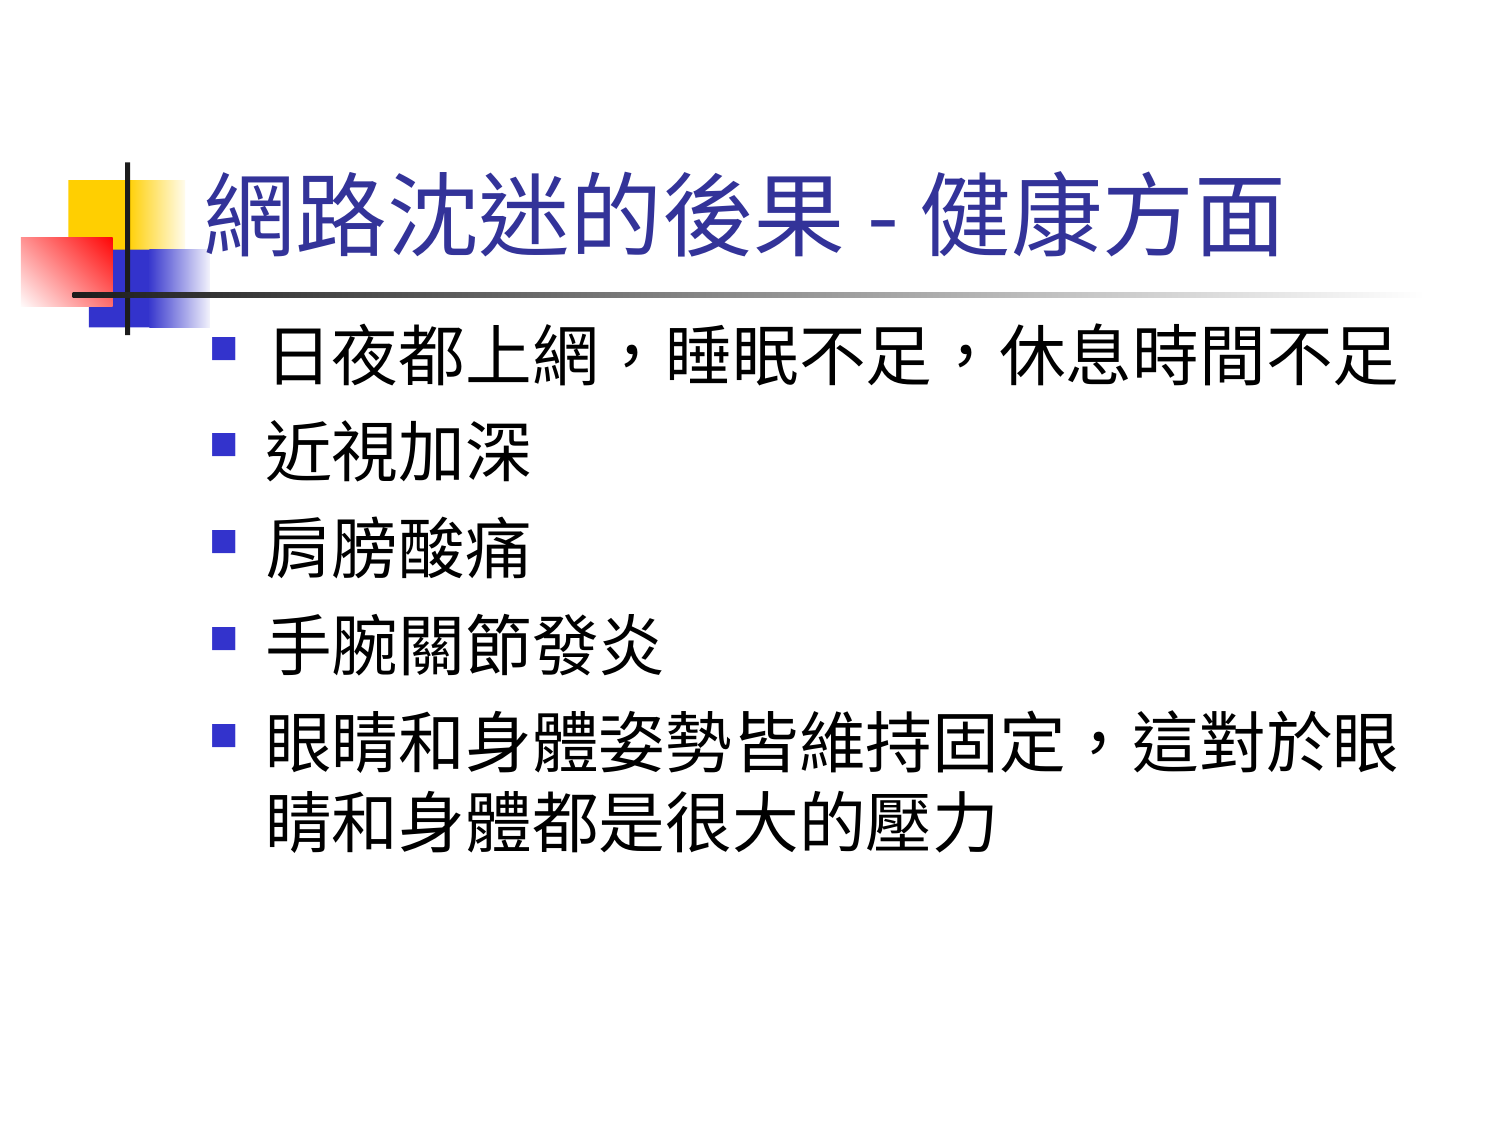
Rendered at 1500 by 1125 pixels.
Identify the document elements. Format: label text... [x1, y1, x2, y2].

list 日夜都上網，睡眠不足，休息時間不足 近視加深 肩膀酸痛 手腕關節發炎 眼睛和身體姿勢皆維持固定，這對於眼睛和身體都是很大的壓力 [193, 305, 1469, 1101]
title 網路沈迷的後果-健康方面 [188, 35, 1468, 276]
